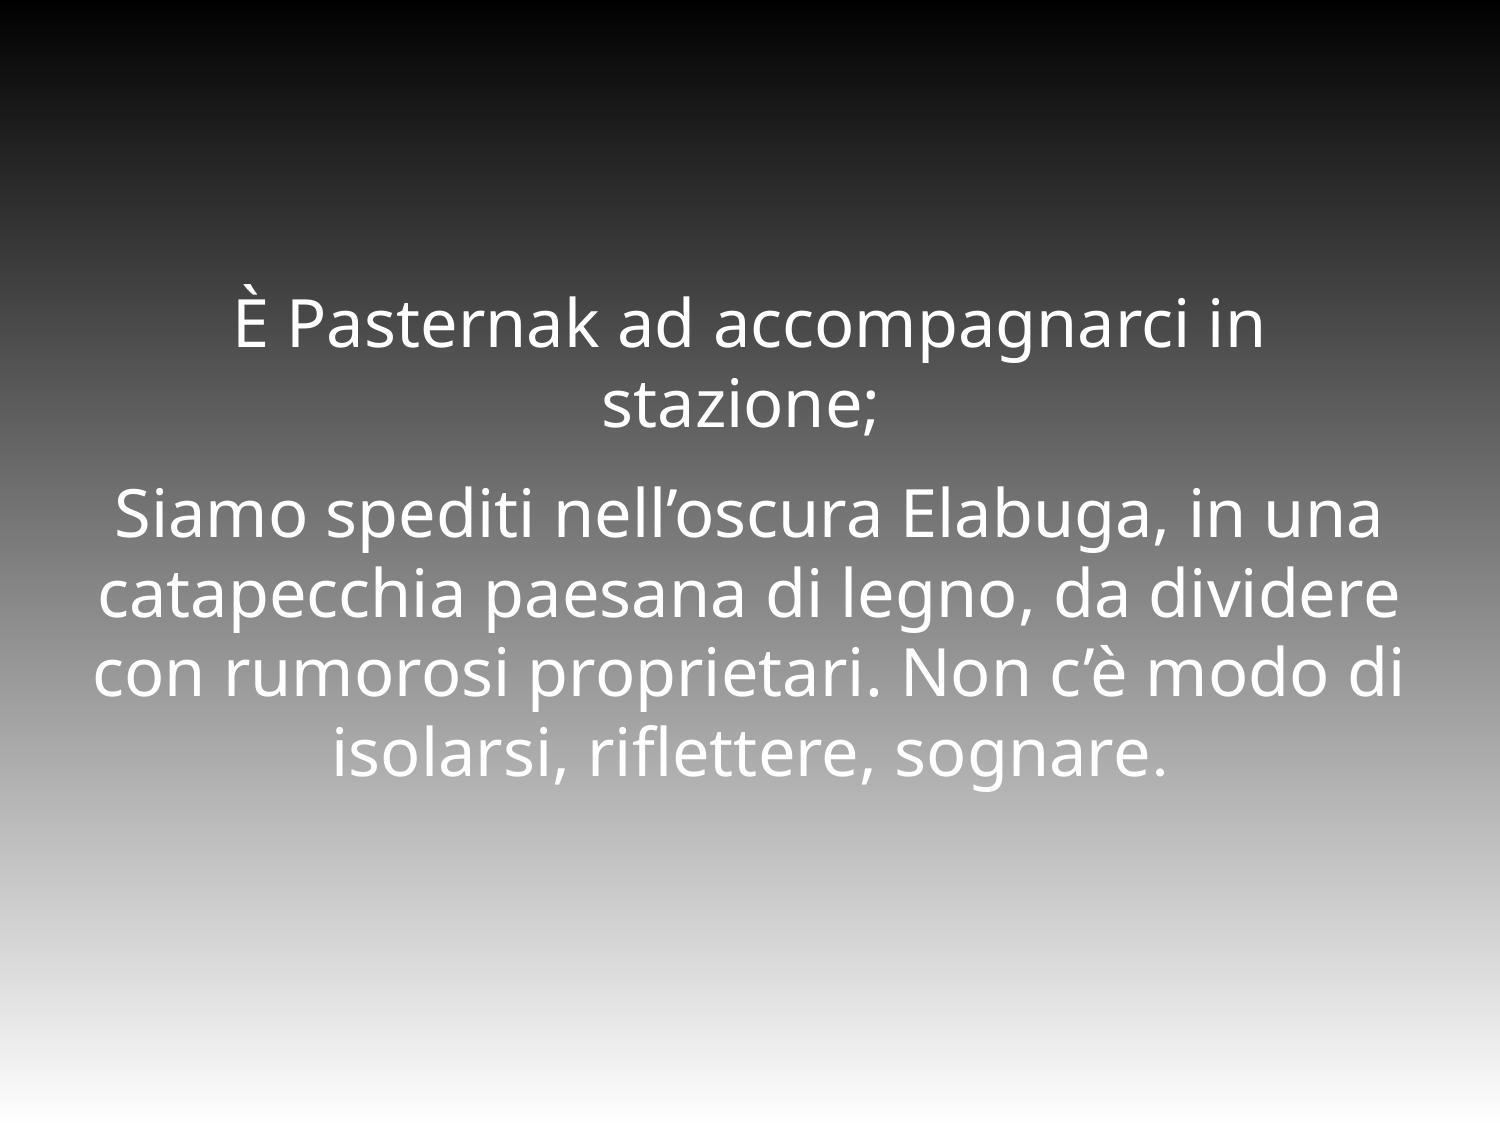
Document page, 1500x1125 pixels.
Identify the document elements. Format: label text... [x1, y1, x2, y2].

list È Pasternak ad accompagnarci in stazione; Siamo spediti nell’oscura Elabuga, in una catapecchia paesana di legno, da dividere con rumorosi proprietari. Non c’è modo di isolarsi, riflettere, sognare. [75, 54, 1425, 1005]
